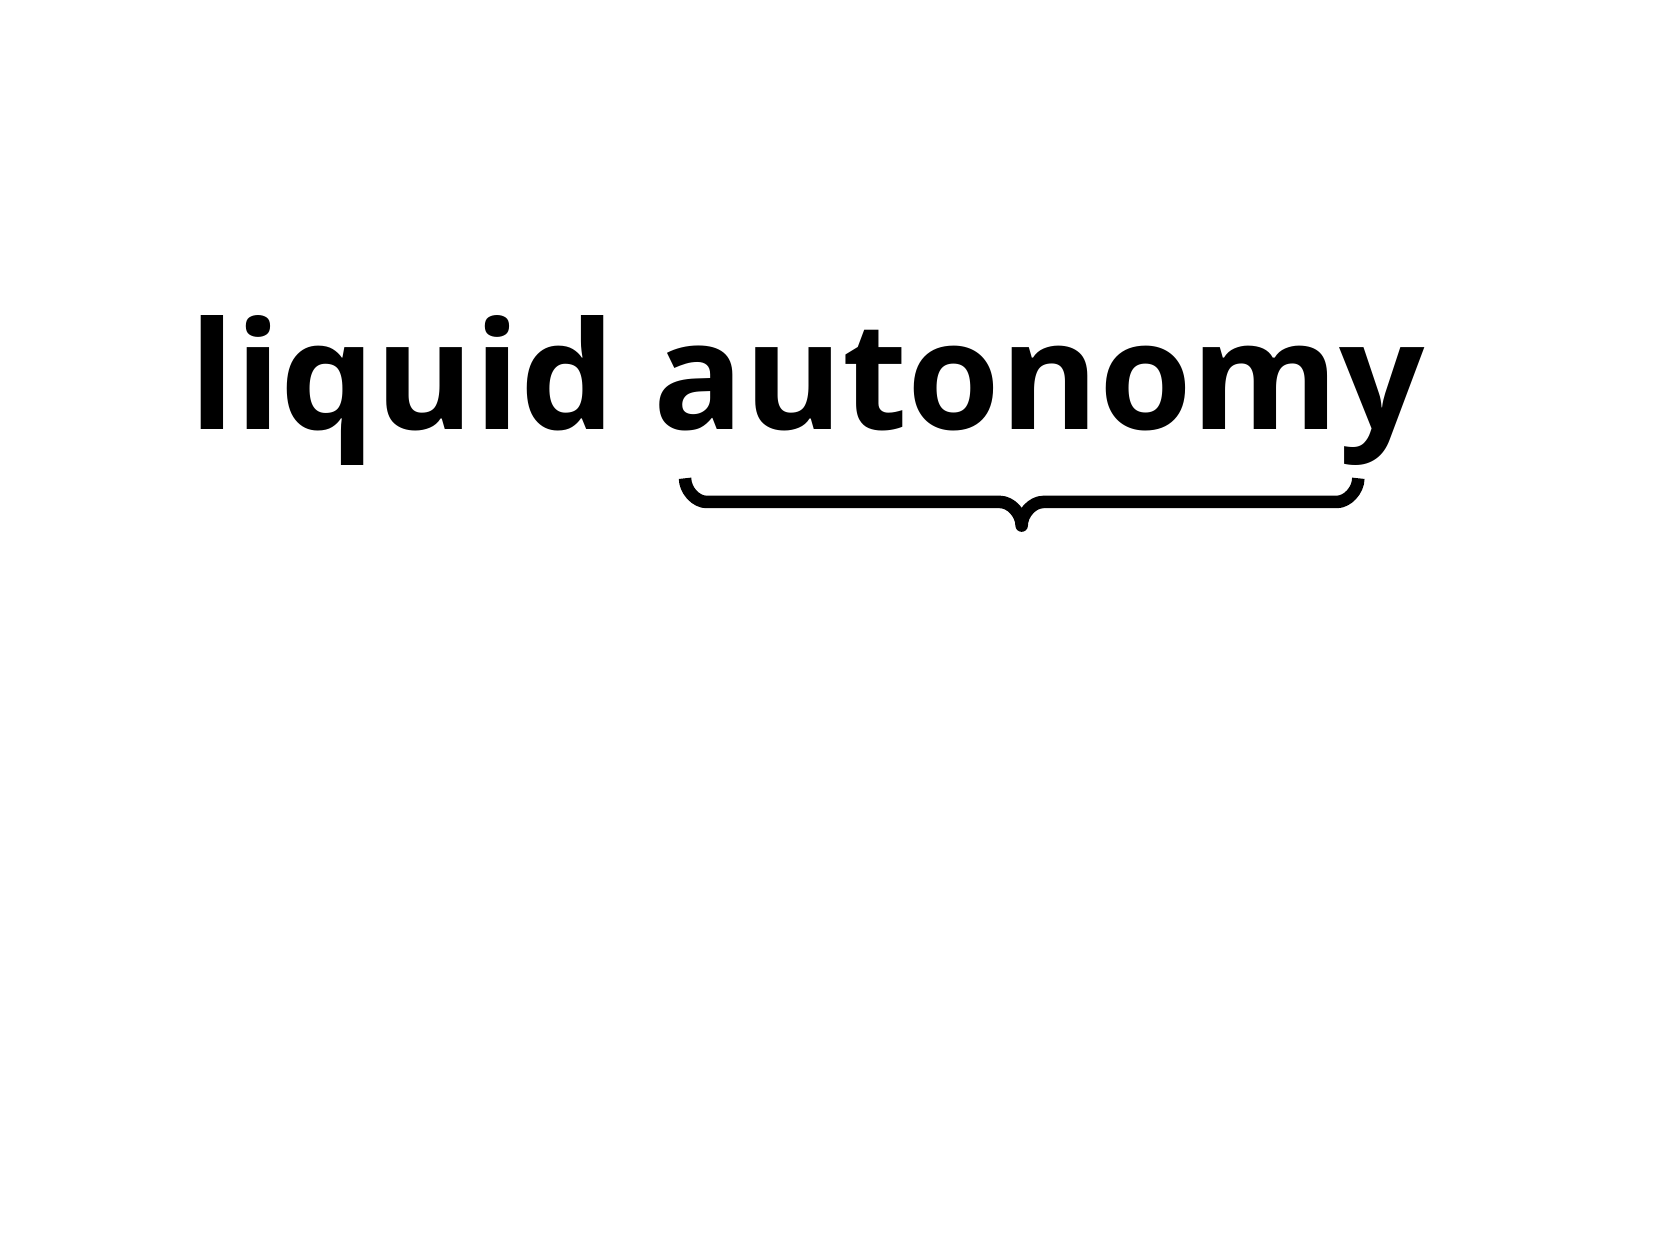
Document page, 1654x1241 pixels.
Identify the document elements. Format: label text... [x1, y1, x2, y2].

title liquid autonomy [82, 267, 1571, 475]
